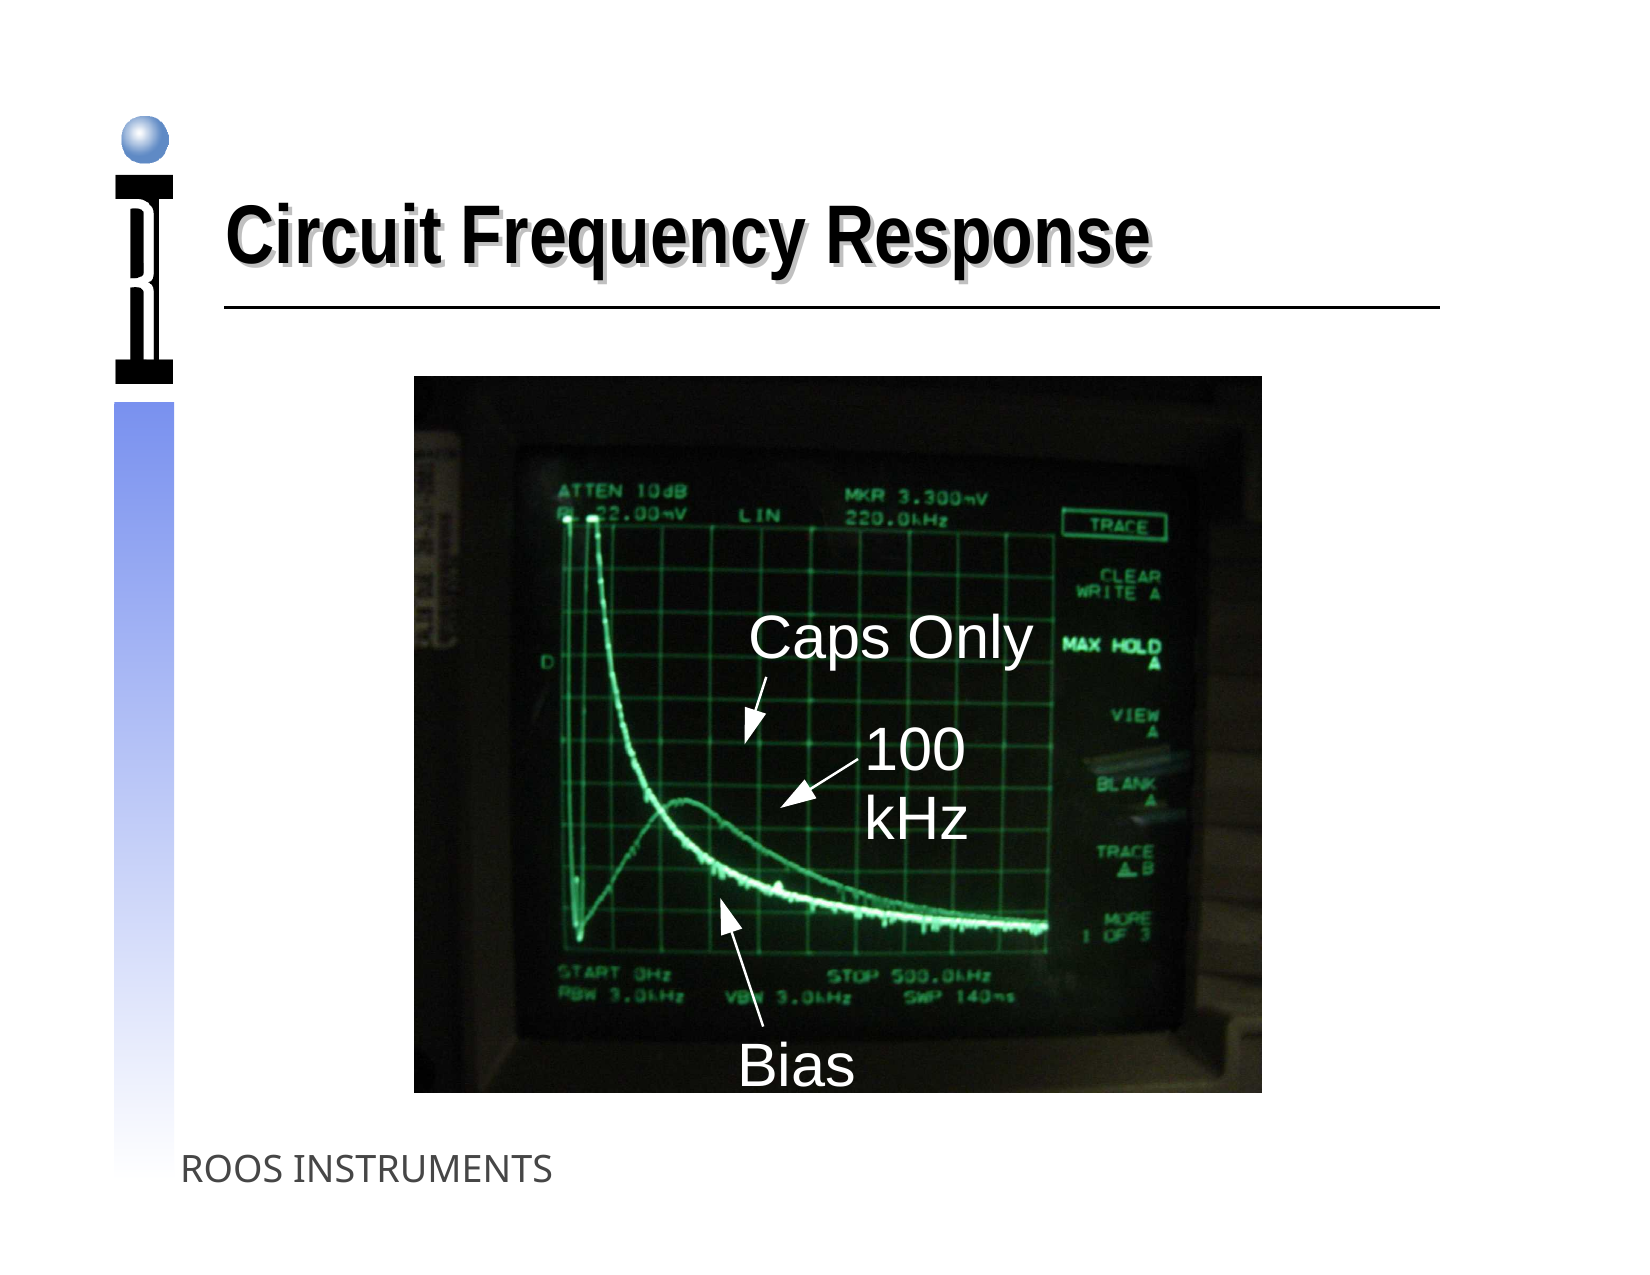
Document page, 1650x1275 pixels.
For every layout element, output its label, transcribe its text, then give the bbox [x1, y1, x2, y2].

text_box 100 kHz [864, 715, 1068, 852]
picture [414, 376, 1262, 1093]
text_box Circuit Frequency Response [225, 99, 1447, 284]
text_box Bias Circuit [737, 1030, 1018, 1168]
text_box Caps Only [748, 603, 1107, 838]
